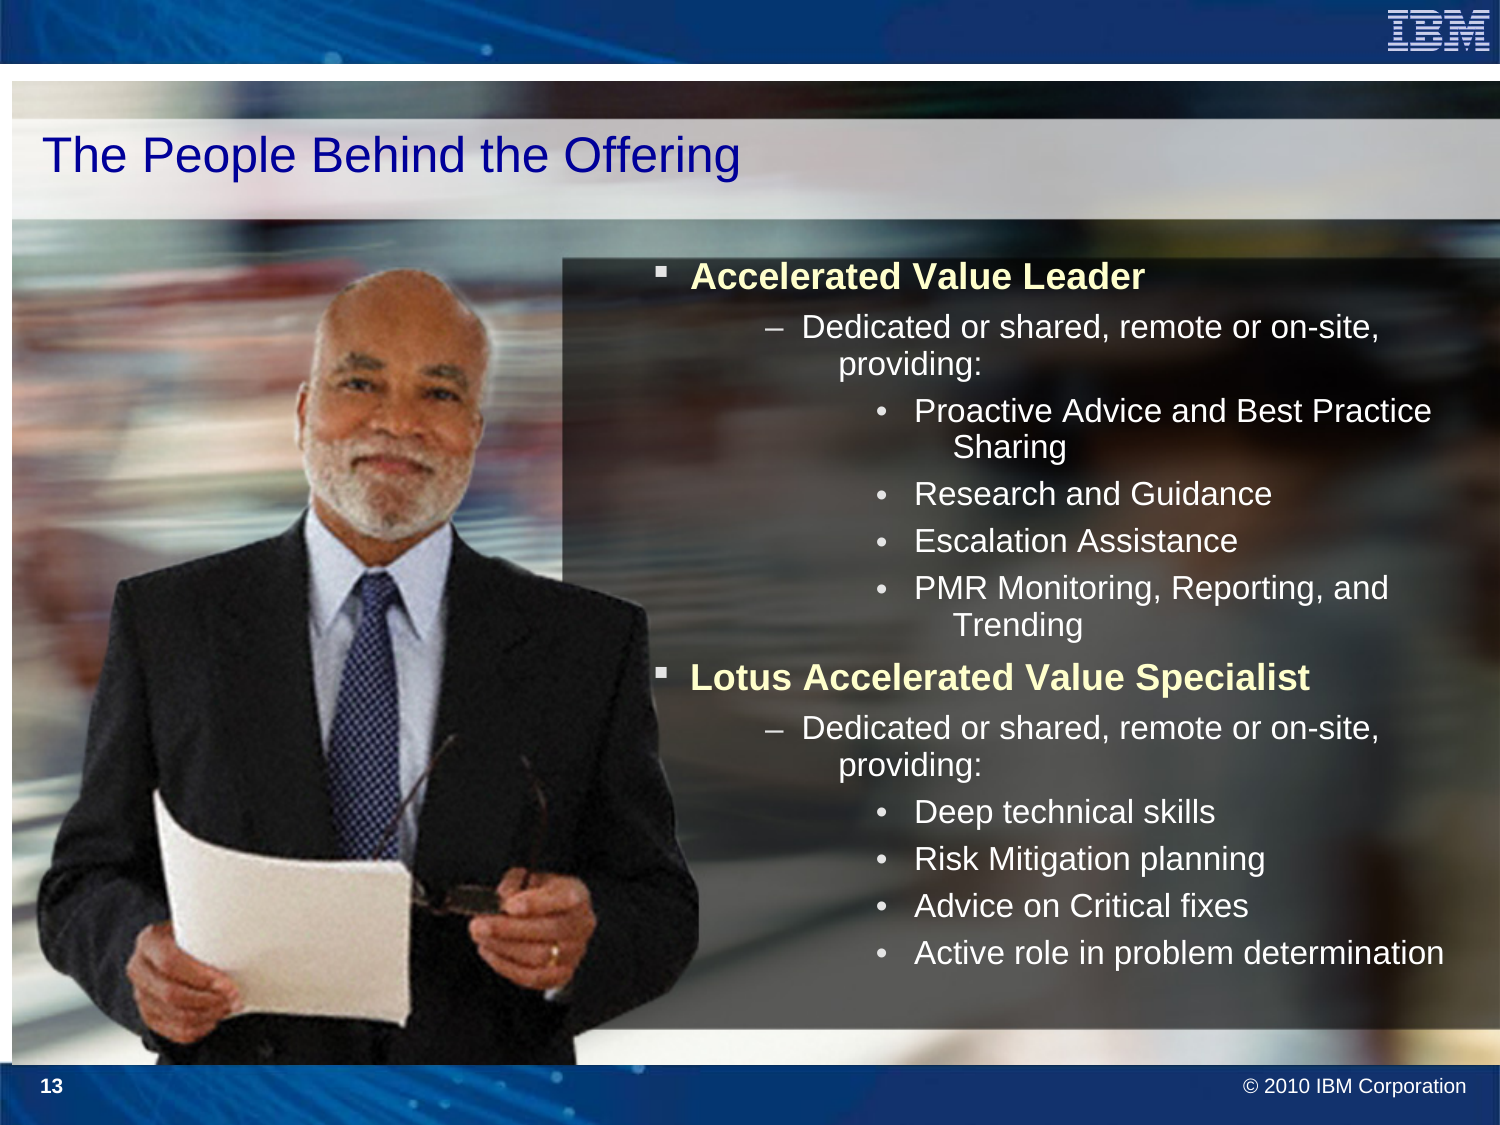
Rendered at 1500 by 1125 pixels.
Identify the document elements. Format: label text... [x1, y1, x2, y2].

list Accelerated Value Leader Dedicated or shared, remote or on-site, providing: Proactive Advice and Best Practice Sharing Research and Guidance Escalation Assistance PMR Monitoring, Reporting, and Trending Lotus Accelerated Value Specialist Dedicated or shared, remote or on-site, providing: Deep technical skills Risk Mitigation planning Advice on Critical fixes Active role in problem determination [637, 246, 1486, 1051]
picture [12, 81, 1500, 1065]
title The People Behind the Offering [26, 122, 1378, 205]
picture [1388, 10, 1491, 51]
